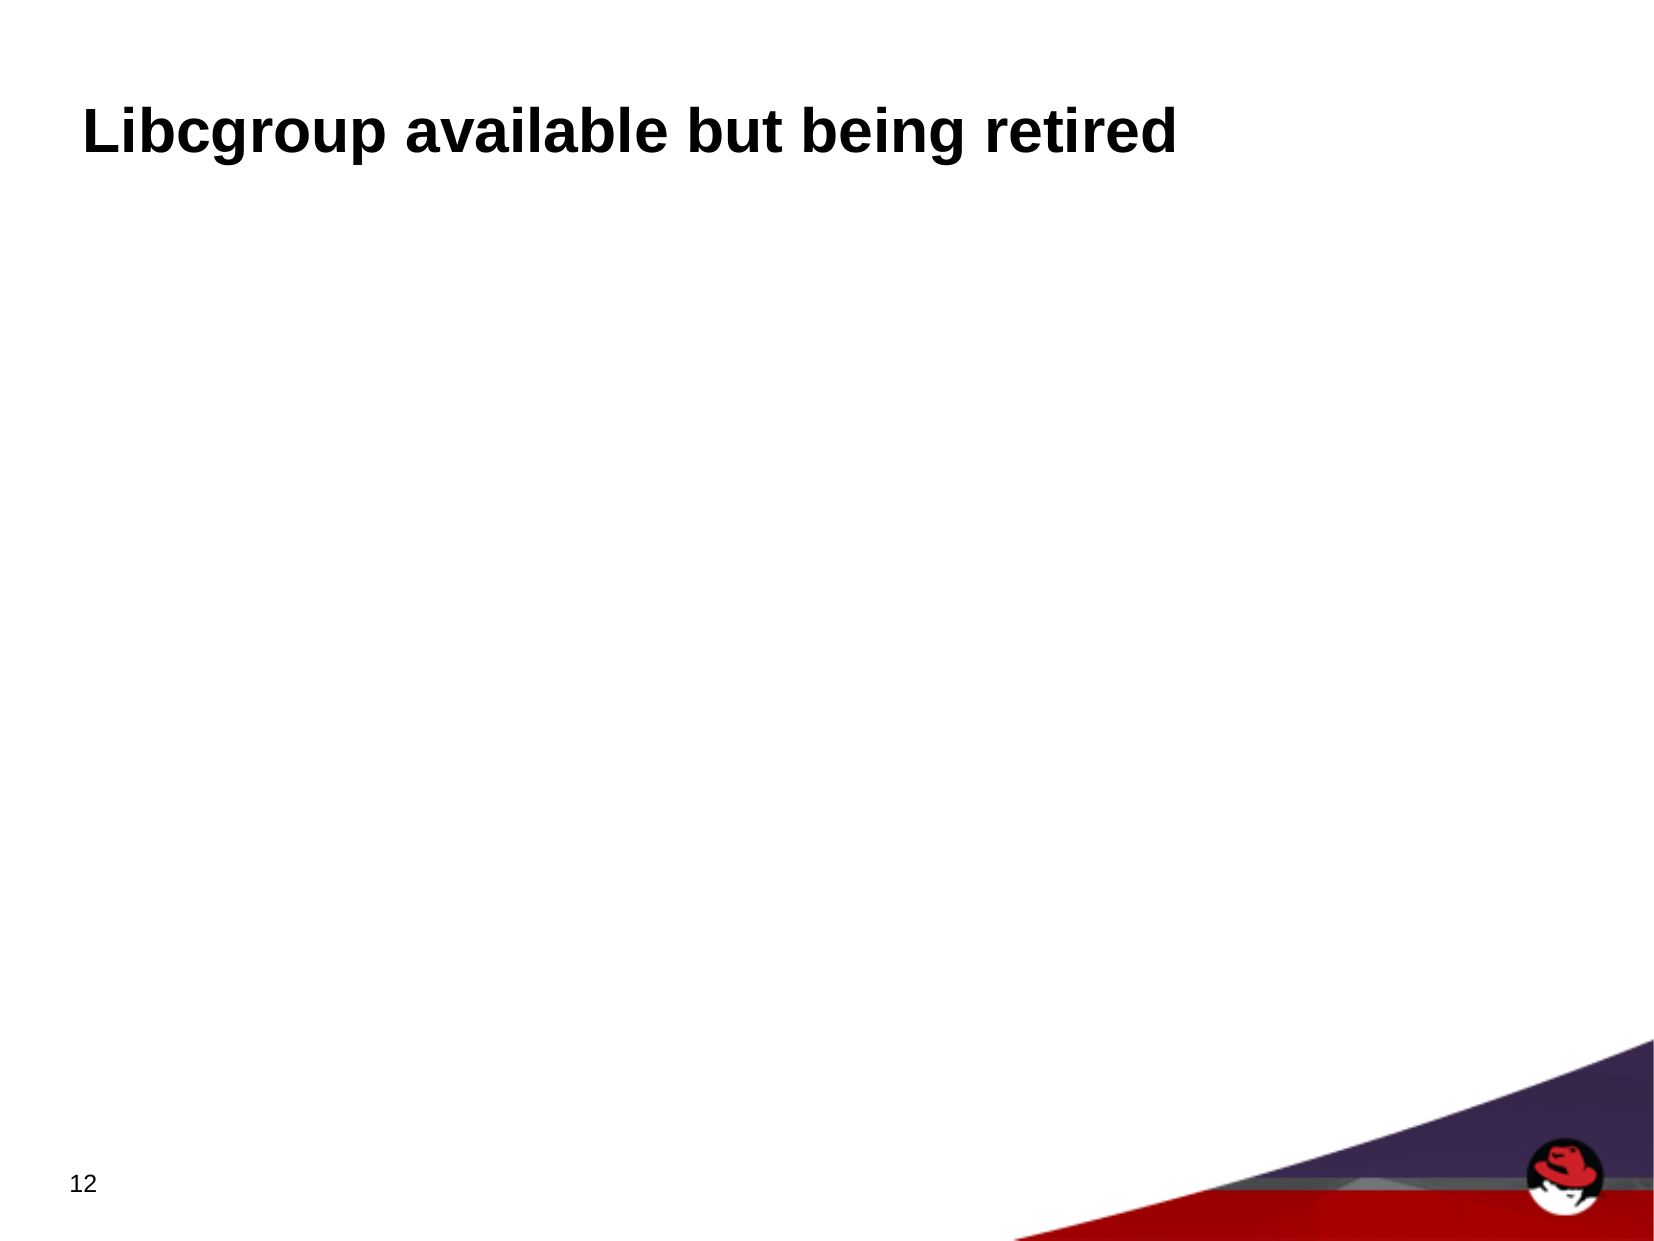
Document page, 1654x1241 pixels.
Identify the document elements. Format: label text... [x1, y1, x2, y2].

title Libcgroup available but being retired [82, 37, 1571, 226]
picture [1012, 1036, 1654, 1241]
